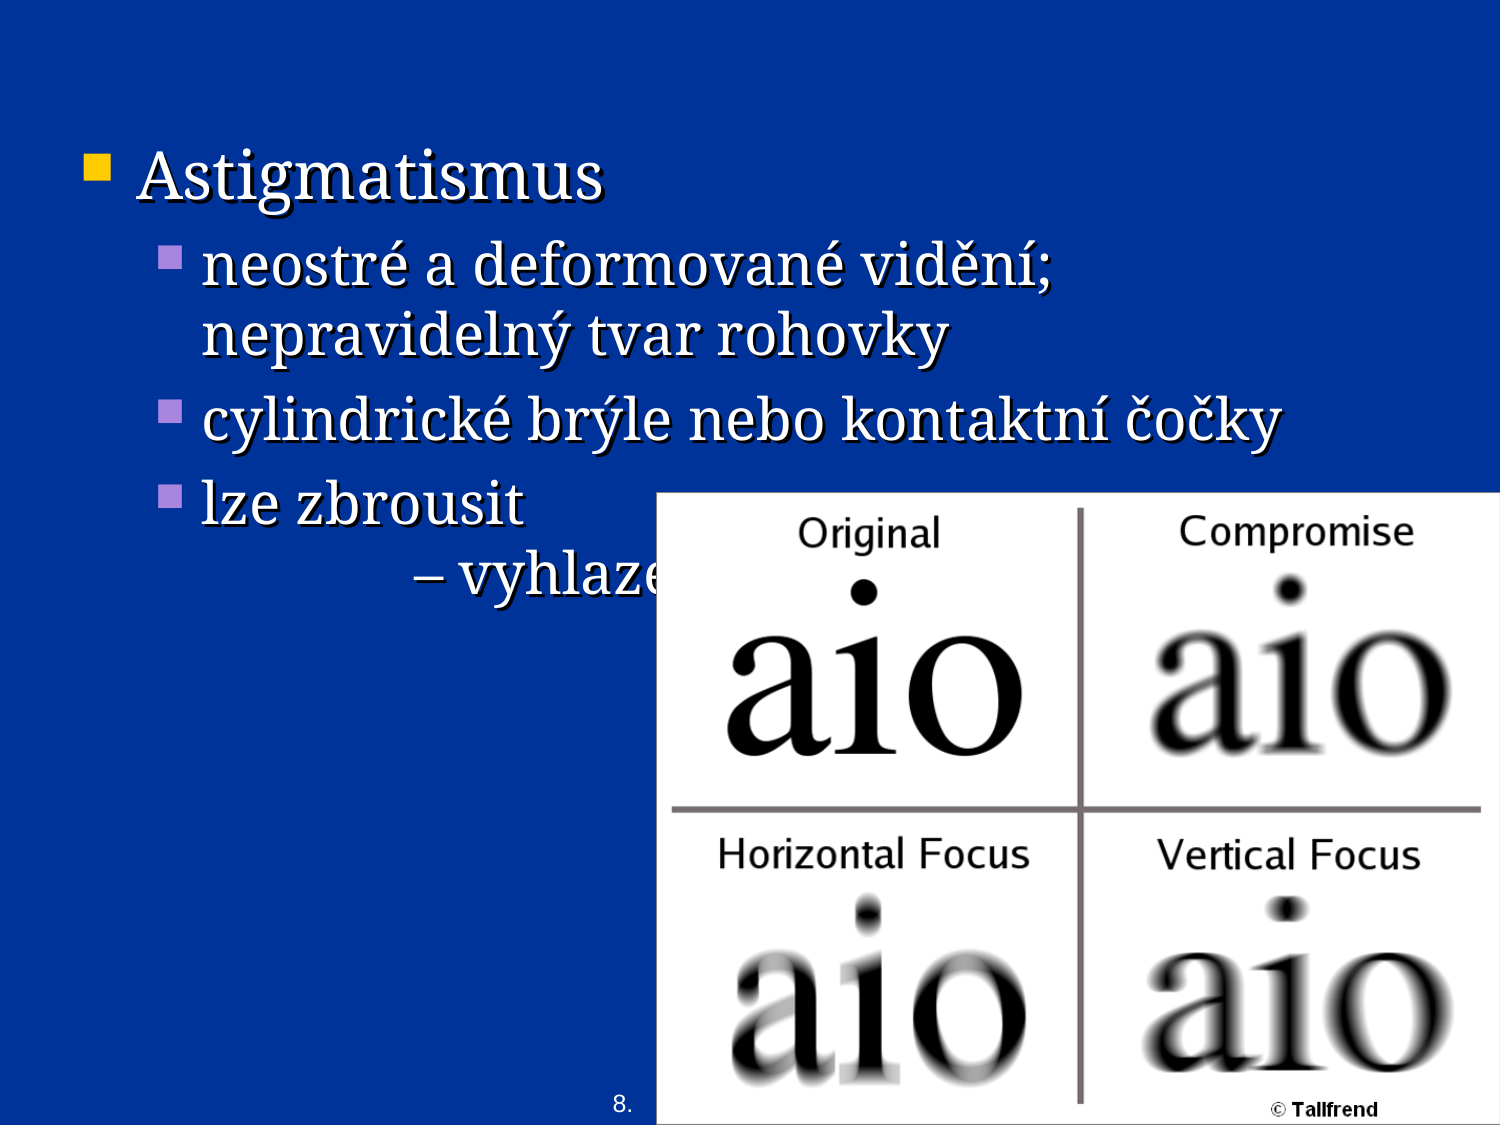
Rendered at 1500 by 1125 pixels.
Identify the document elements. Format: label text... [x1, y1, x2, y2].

text_box 8. [597, 1079, 656, 1125]
picture [656, 492, 1500, 1125]
list Astigmatismus neostré a deformované vidění; nepravidelný tvar rohovky cylindrické brýle nebo kontaktní čočky lze zbrousit – vyhlazení [64, 125, 1415, 988]
